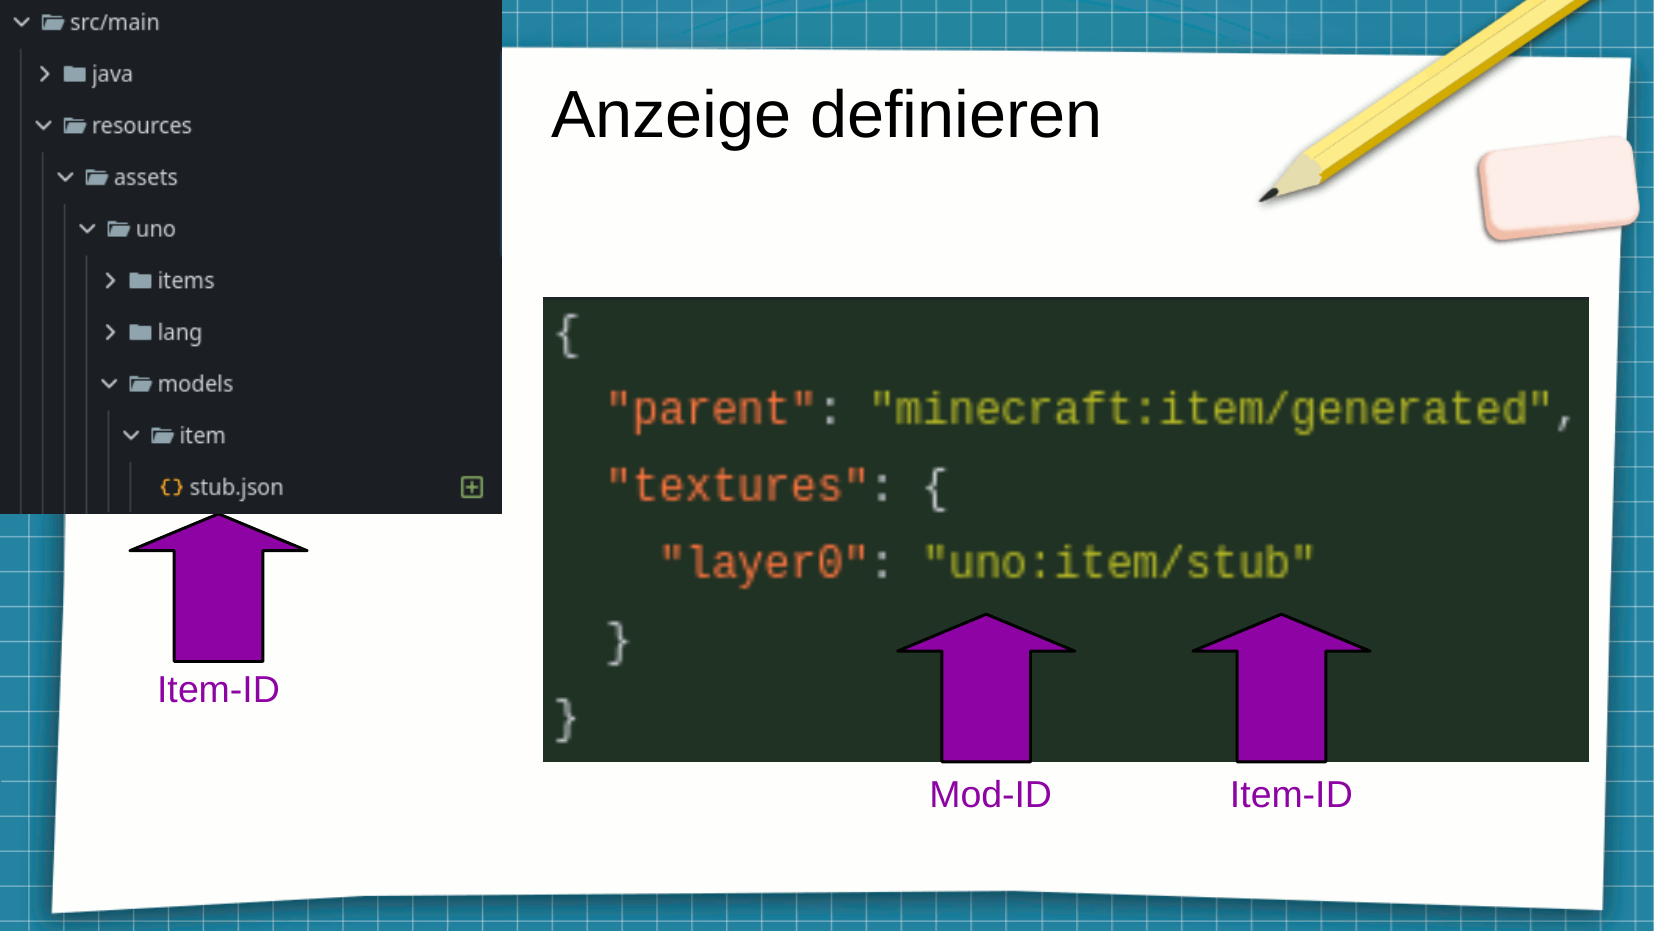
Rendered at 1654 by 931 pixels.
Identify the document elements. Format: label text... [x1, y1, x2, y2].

text_box [897, 614, 1075, 762]
picture [0, 0, 1654, 931]
text_box [129, 515, 308, 661]
title Anzeige definieren [502, 37, 1571, 193]
text_box Mod-ID Item-ID [861, 766, 1423, 826]
text_box [1192, 614, 1371, 762]
text_box Item-ID [129, 661, 308, 721]
